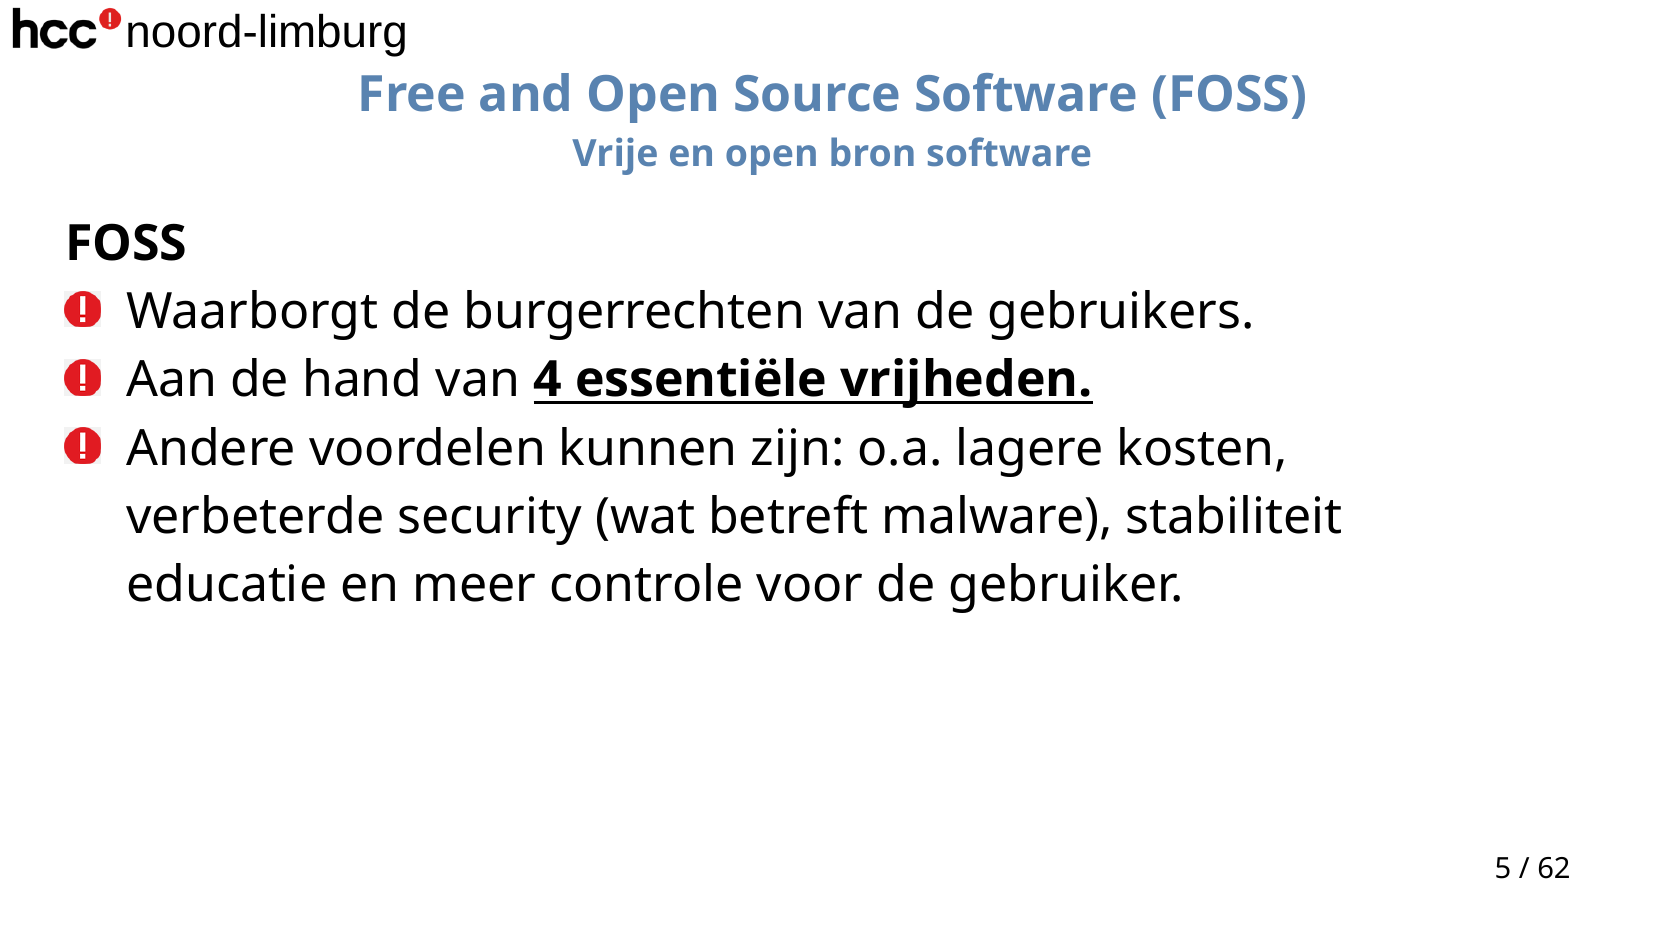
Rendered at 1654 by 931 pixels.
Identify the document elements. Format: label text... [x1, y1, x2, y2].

title Free and Open Source Software (FOSS) Vrije en open bron software [129, 57, 1536, 178]
picture [11, 6, 122, 50]
subtitle FOSS Waarborgt de burgerrechten van de gebruikers. Aan de hand van 4 essentiële vrijheden. Andere voordelen kunnen zijn: o.a. lagere kosten, verbeterde security (wat betreft malware), stabiliteit educatie en meer controle voor de gebruiker. [64, 206, 1554, 617]
